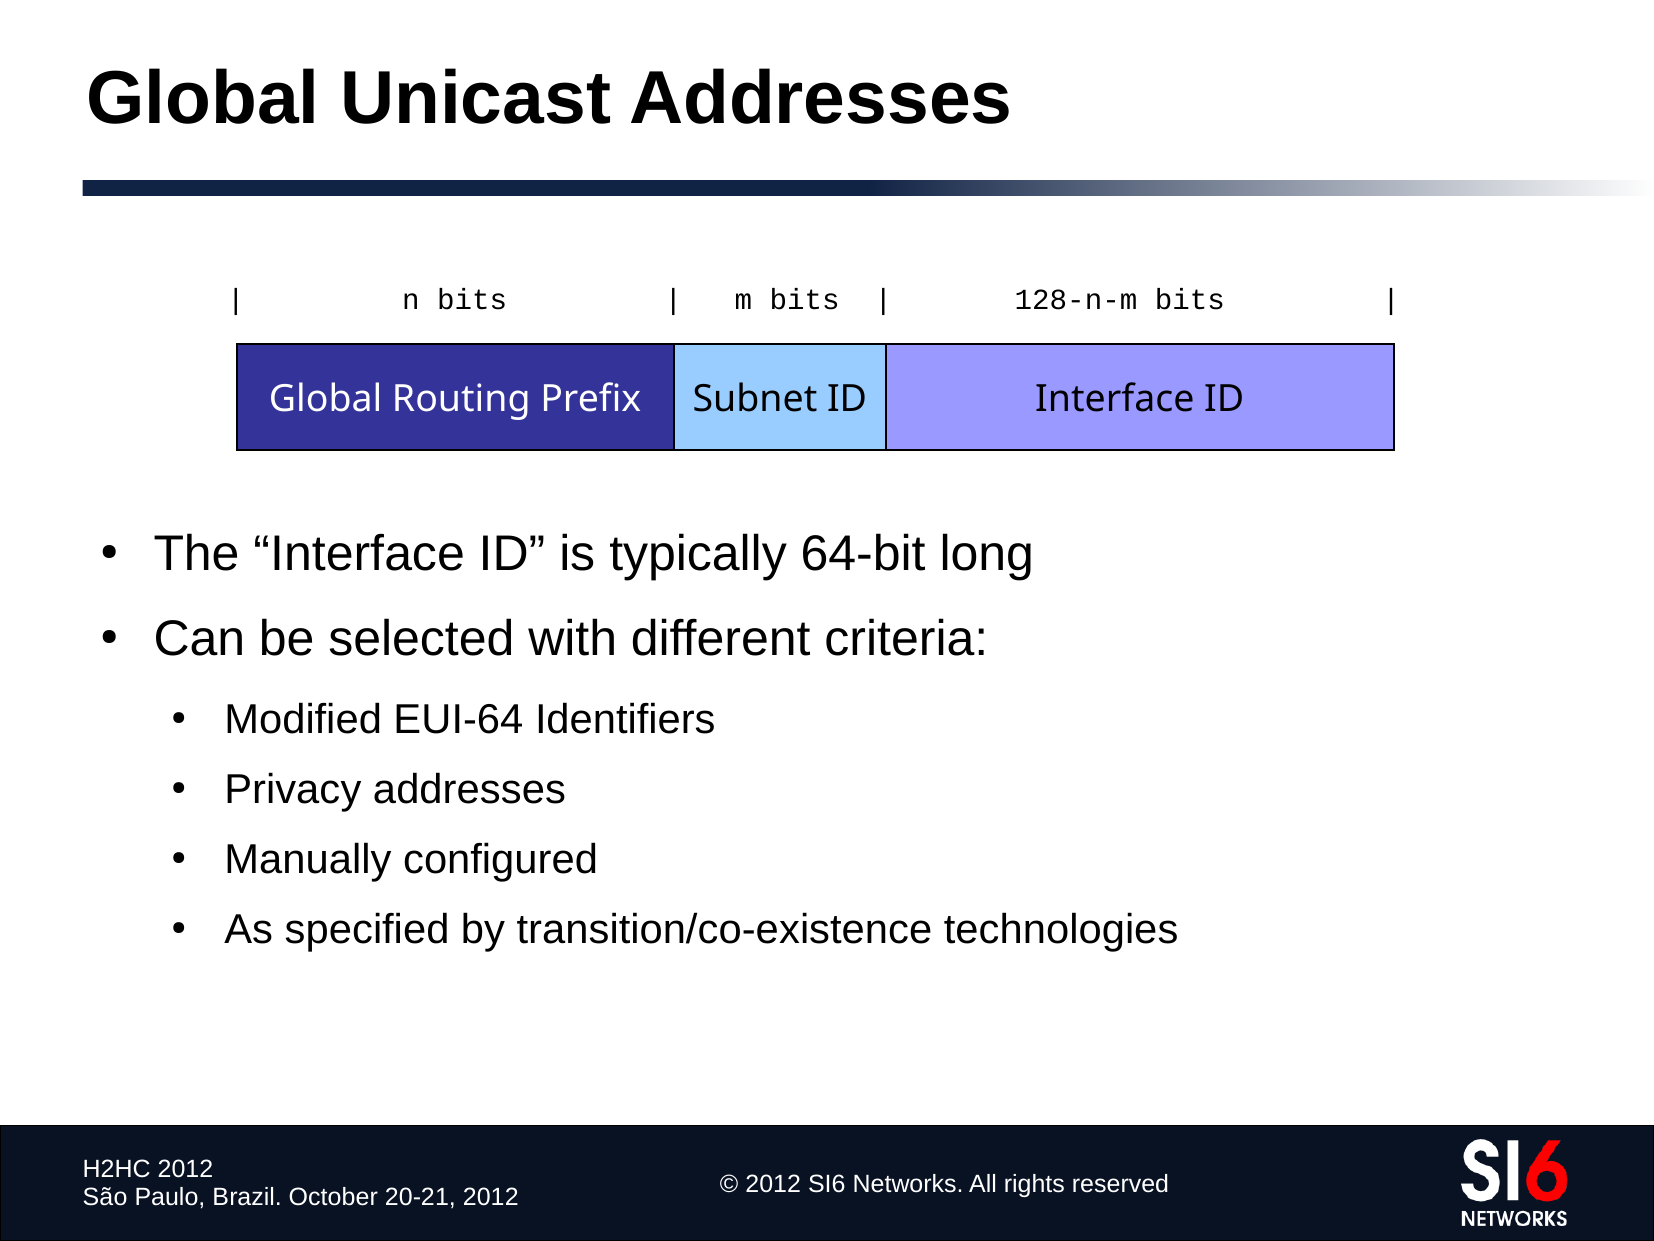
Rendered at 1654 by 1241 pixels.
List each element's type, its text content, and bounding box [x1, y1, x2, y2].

text_box Global Routing Prefix [236, 343, 673, 450]
picture [1461, 1139, 1567, 1226]
title Global Unicast Addresses [86, 30, 1576, 166]
text_box Interface ID [886, 343, 1394, 450]
list The “Interface ID” is typically 64-bit long Can be selected with different criteria: Modified EUI-64 Identifiers Privacy addresses Manually configured As specified by transition/co-existence technologies [82, 525, 1571, 1109]
text_box Subnet ID [673, 343, 886, 450]
text_box | n bits | m bits | 128-n-m bits | [194, 273, 1437, 324]
